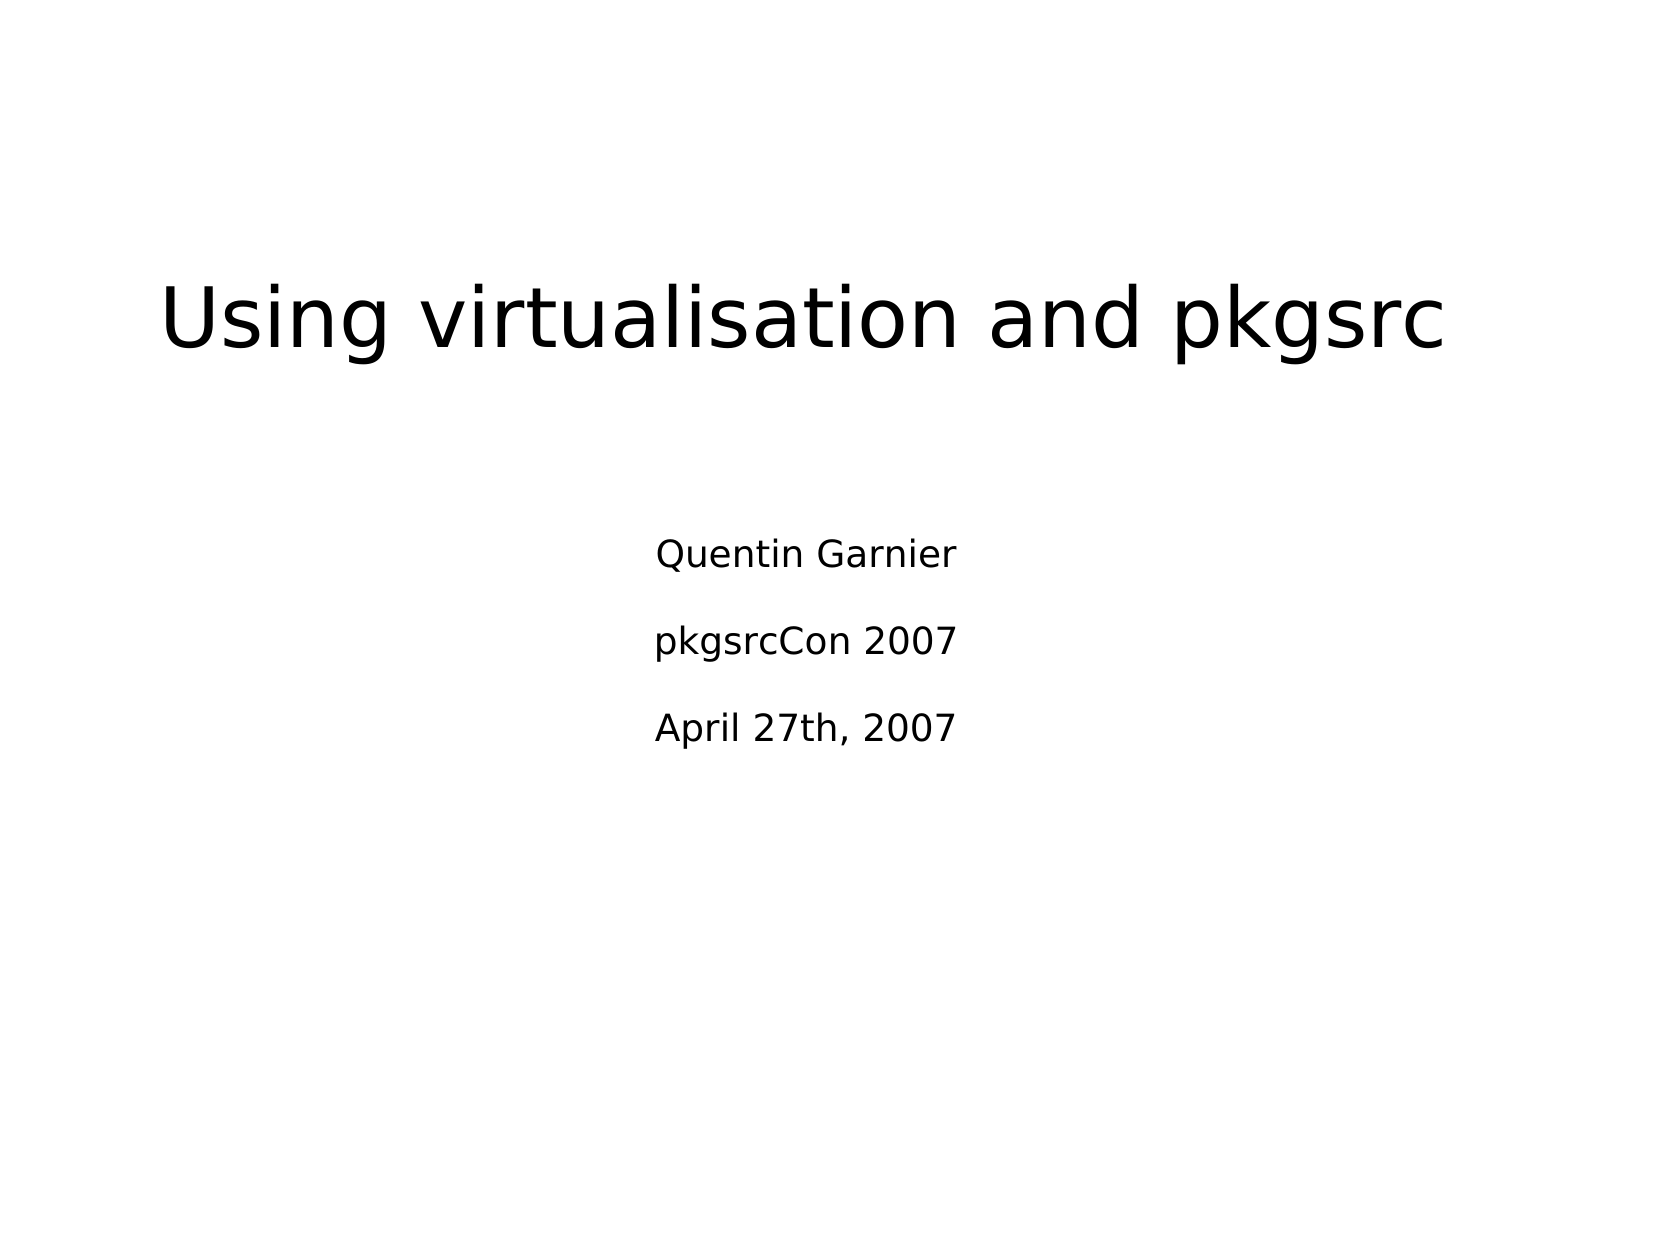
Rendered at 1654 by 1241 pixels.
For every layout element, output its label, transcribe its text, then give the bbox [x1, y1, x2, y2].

text_box Using virtualisation and pkgsrc [144, 262, 1463, 376]
text_box Quentin Garnier pkgsrcCon 2007 April 27th, 2007 [150, 525, 1463, 758]
